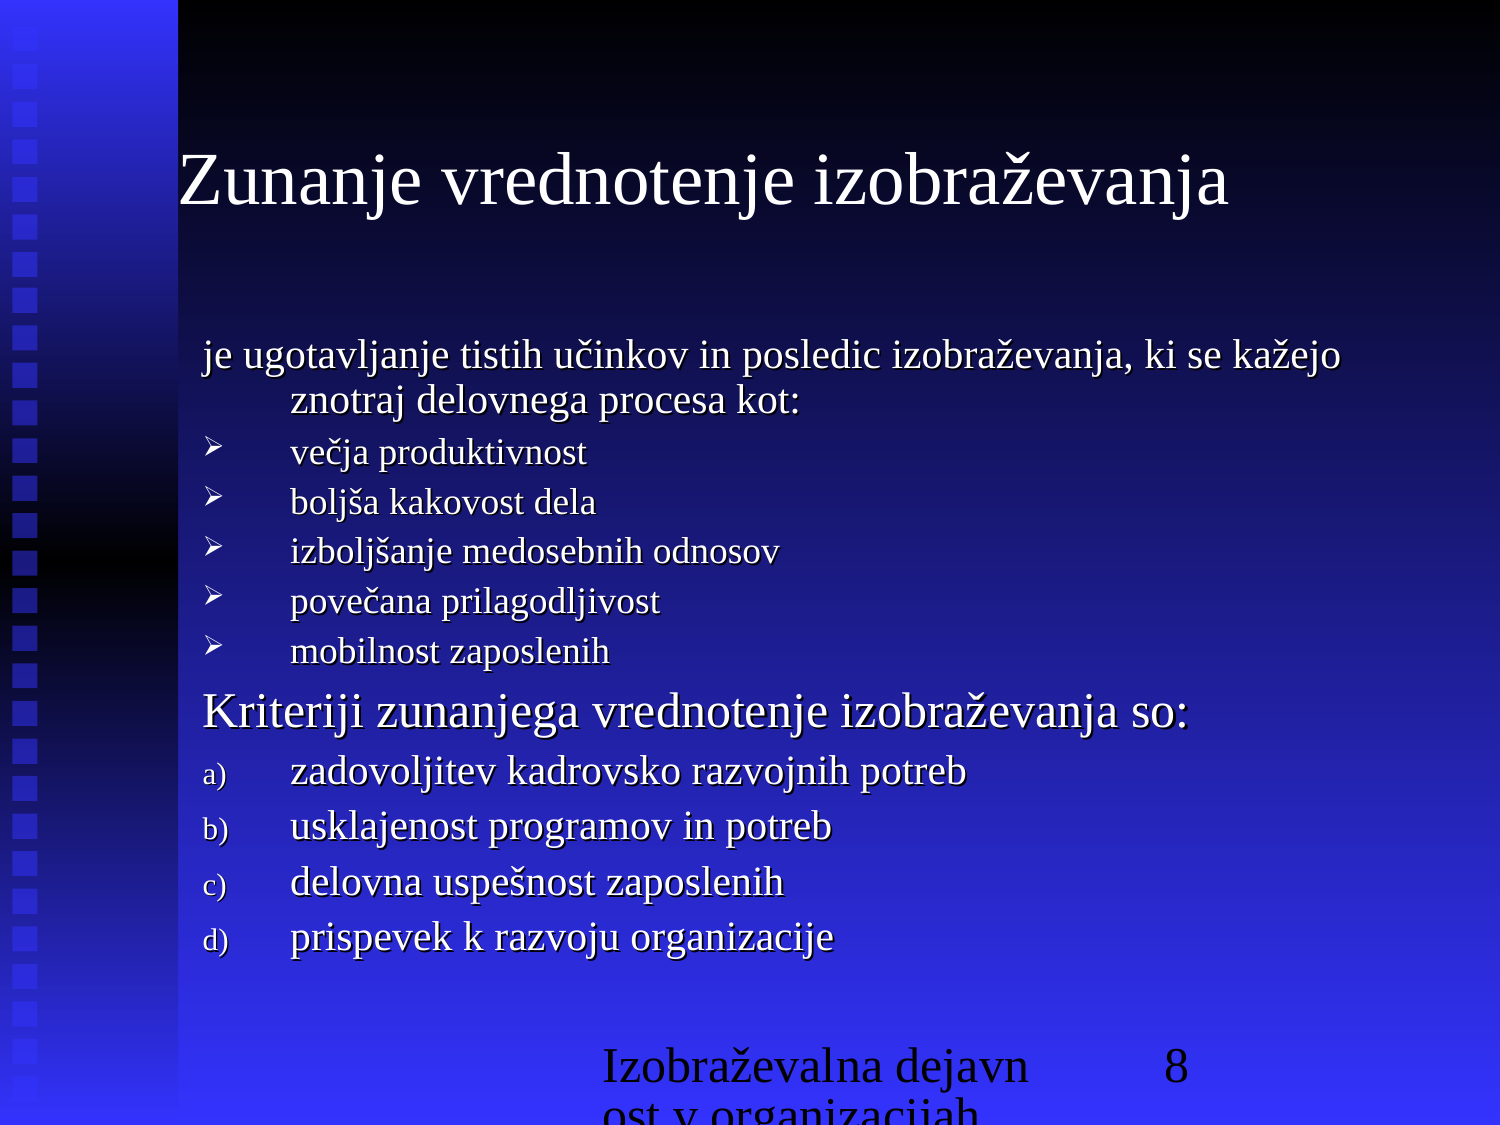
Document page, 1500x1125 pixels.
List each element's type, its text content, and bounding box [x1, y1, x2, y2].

list je ugotavljanje tistih učinkov in posledic izobraževanja, ki se kažejo znotraj delovnega procesa kot: večja produktivnost boljša kakovost dela izboljšanje medosebnih odnosov povečana prilagodljivost mobilnost zaposlenih Kriteriji zunanjega vrednotenje izobraževanja so: zadovoljitev kadrovsko razvojnih potreb usklajenost programov in potreb delovna uspešnost zaposlenih prispevek k razvoju organizacije [187, 324, 1463, 1001]
title Zunanje vrednotenje izobraževanja [162, 74, 1413, 276]
